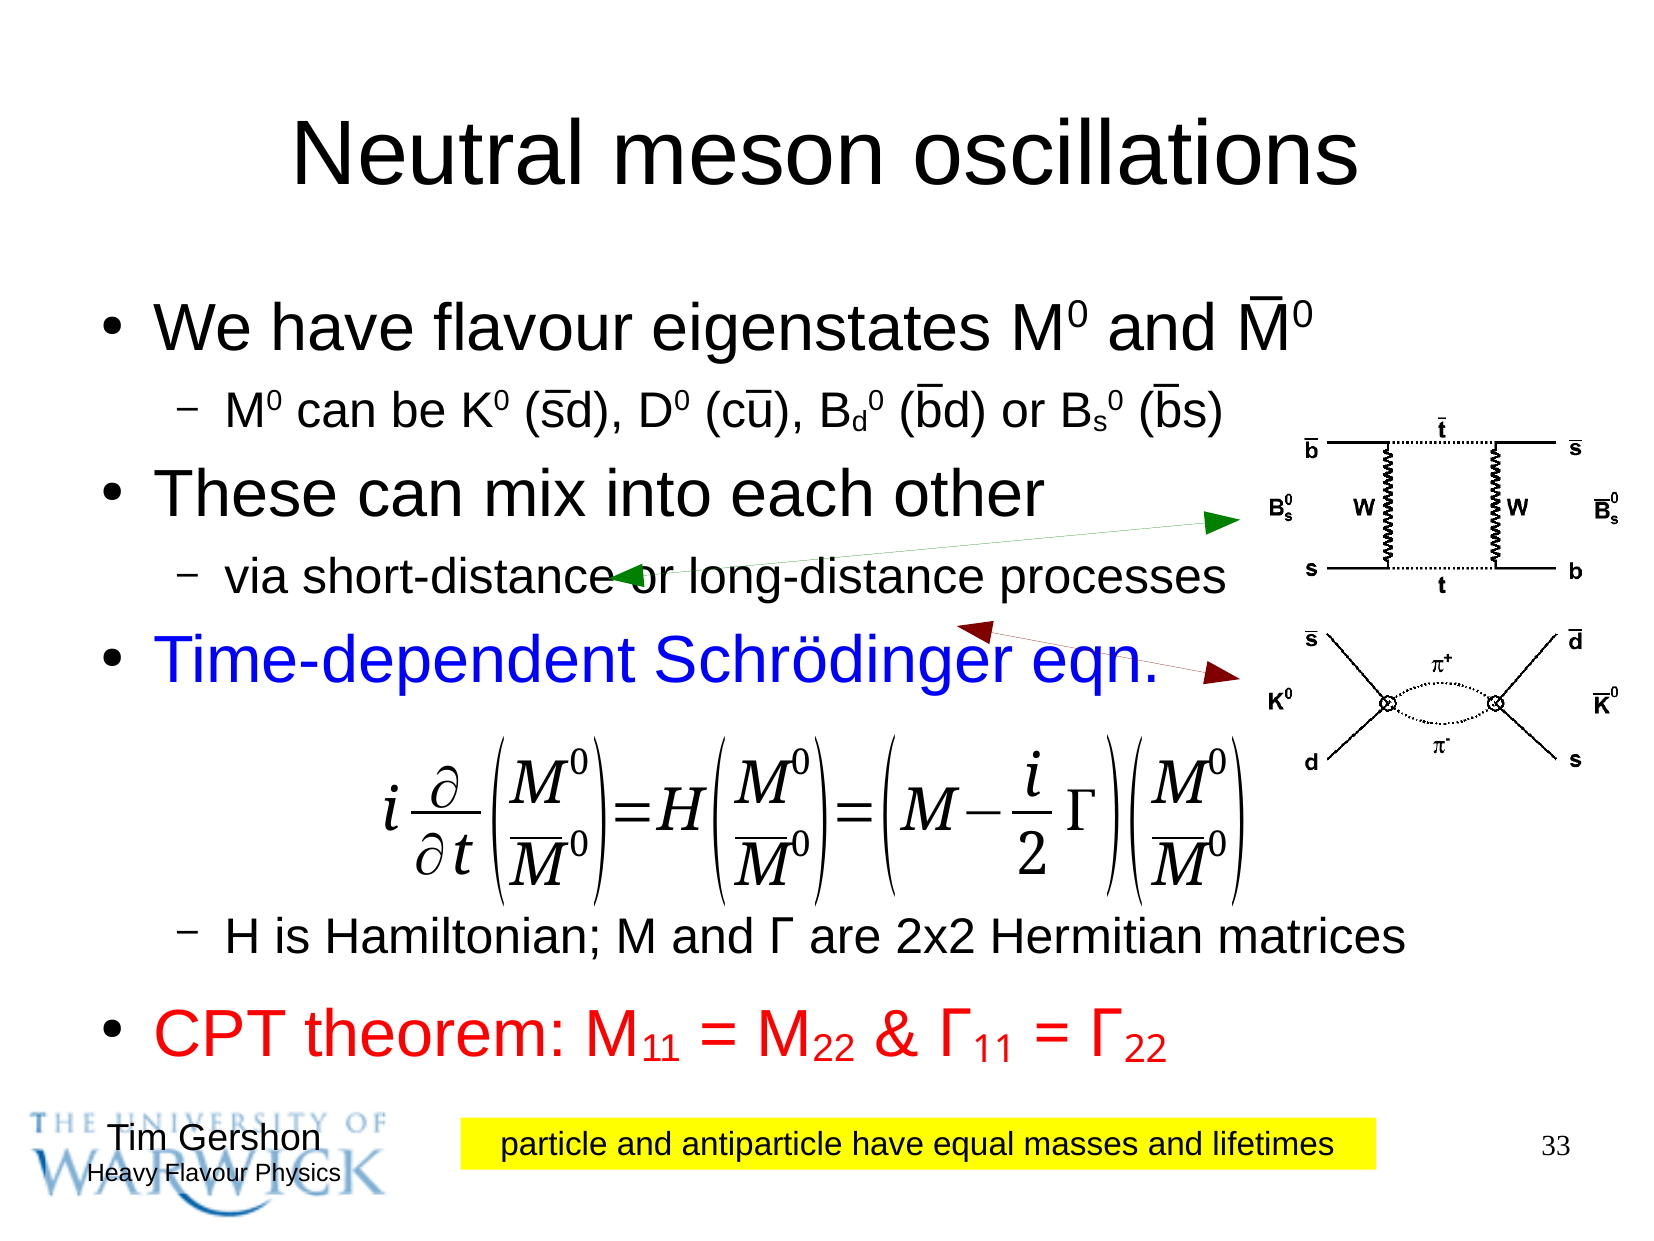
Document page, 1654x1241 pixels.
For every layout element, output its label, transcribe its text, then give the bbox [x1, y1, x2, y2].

list We have flavour eigenstates M0 and M0 M0 can be K0 (sd), D0 (cu), Bd0 (bd) or Bs0 (bs) These can mix into each other via short-distance or long-distance processes Time-dependent Schrödinger eqn. H is Hamiltonian; M and Γ are 2x2 Hermitian matrices CPT theorem: M11 = M22 & Γ11 = Γ22 [82, 290, 1571, 1109]
text_box – [714, 354, 804, 421]
chart [366, 729, 1264, 911]
text_box – [513, 354, 603, 421]
text_box Tim Gershon Heavy Flavour Physics [45, 1108, 383, 1194]
picture [1250, 407, 1633, 808]
picture [19, 1106, 406, 1232]
text_box – [1222, 253, 1312, 334]
title Neutral meson oscillations [82, 49, 1571, 257]
text_box – [1122, 348, 1211, 415]
text_box particle and antiparticle have equal masses and lifetimes [460, 1117, 1376, 1170]
text_box – [885, 348, 975, 415]
